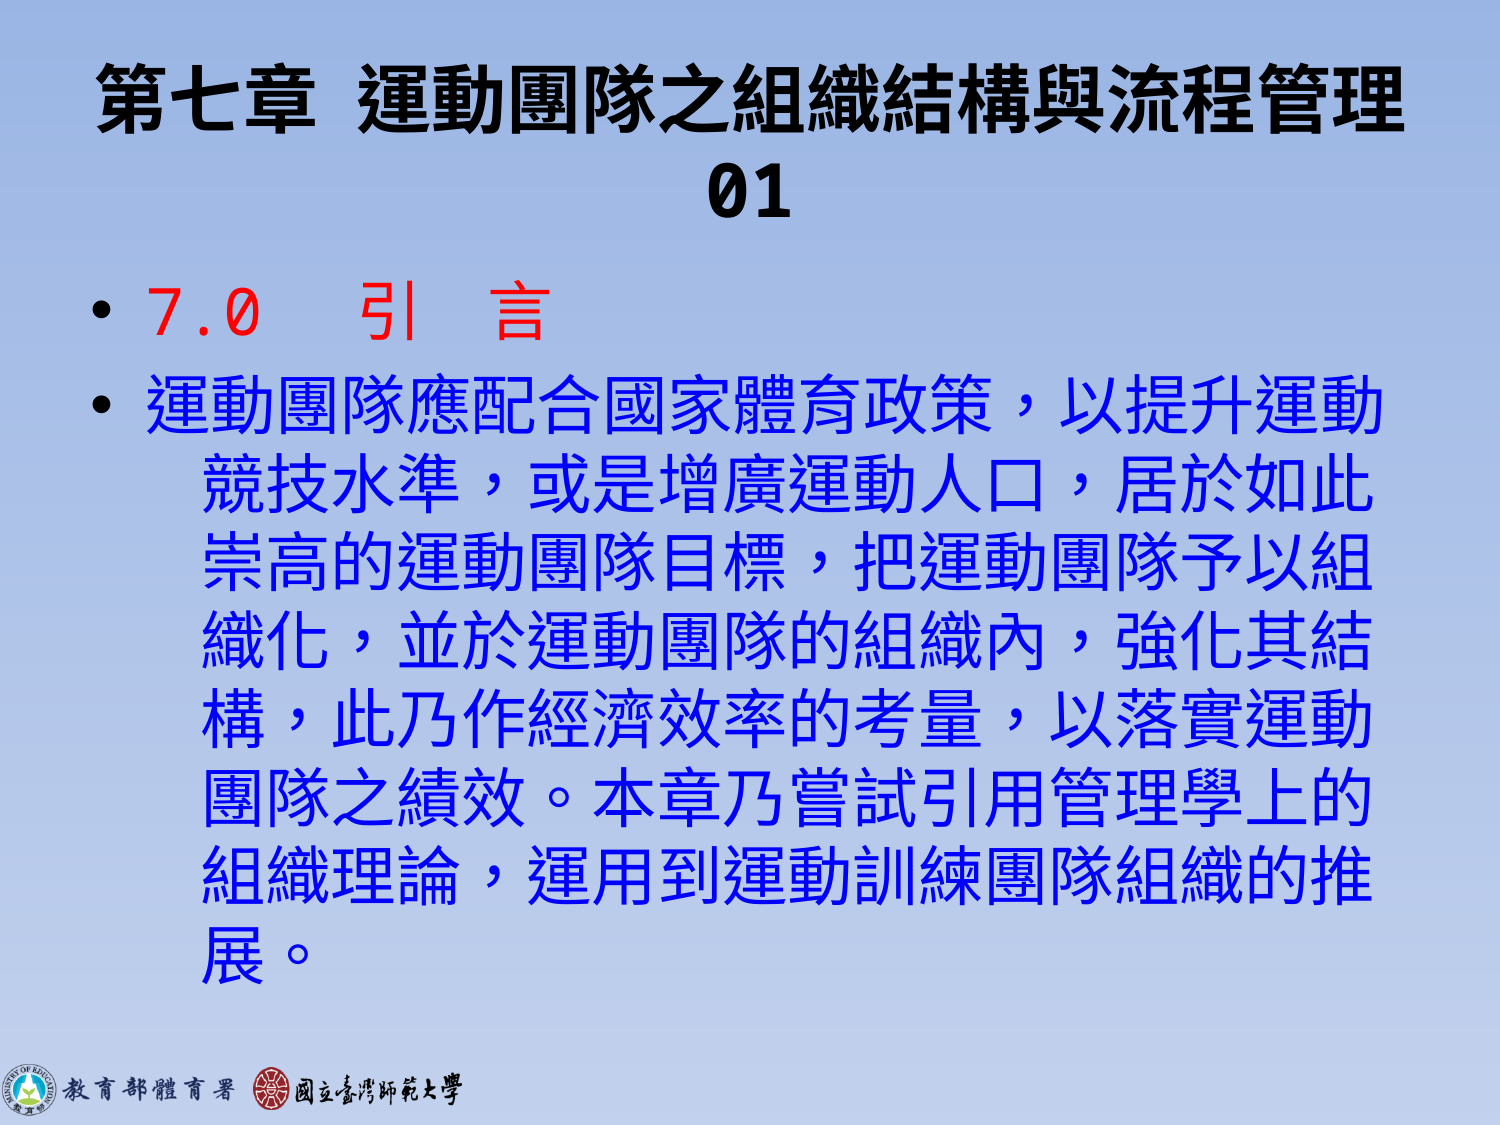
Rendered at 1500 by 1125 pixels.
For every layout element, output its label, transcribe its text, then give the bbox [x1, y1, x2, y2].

title 第七章 運動團隊之組織結構與流程管理 01 [75, 45, 1426, 233]
list 7.0 引 言 運動團隊應配合國家體育政策，以提升運動競技水準，或是增廣運動人口，居於如此崇高的運動團隊目標，把運動團隊予以組織化，並於運動團隊的組織內，強化其結構，此乃作經濟效率的考量，以落實運動團隊之績效。本章乃嘗試引用管理學上的組織理論，運用到運動訓練團隊組織的推展。 [75, 262, 1426, 1005]
